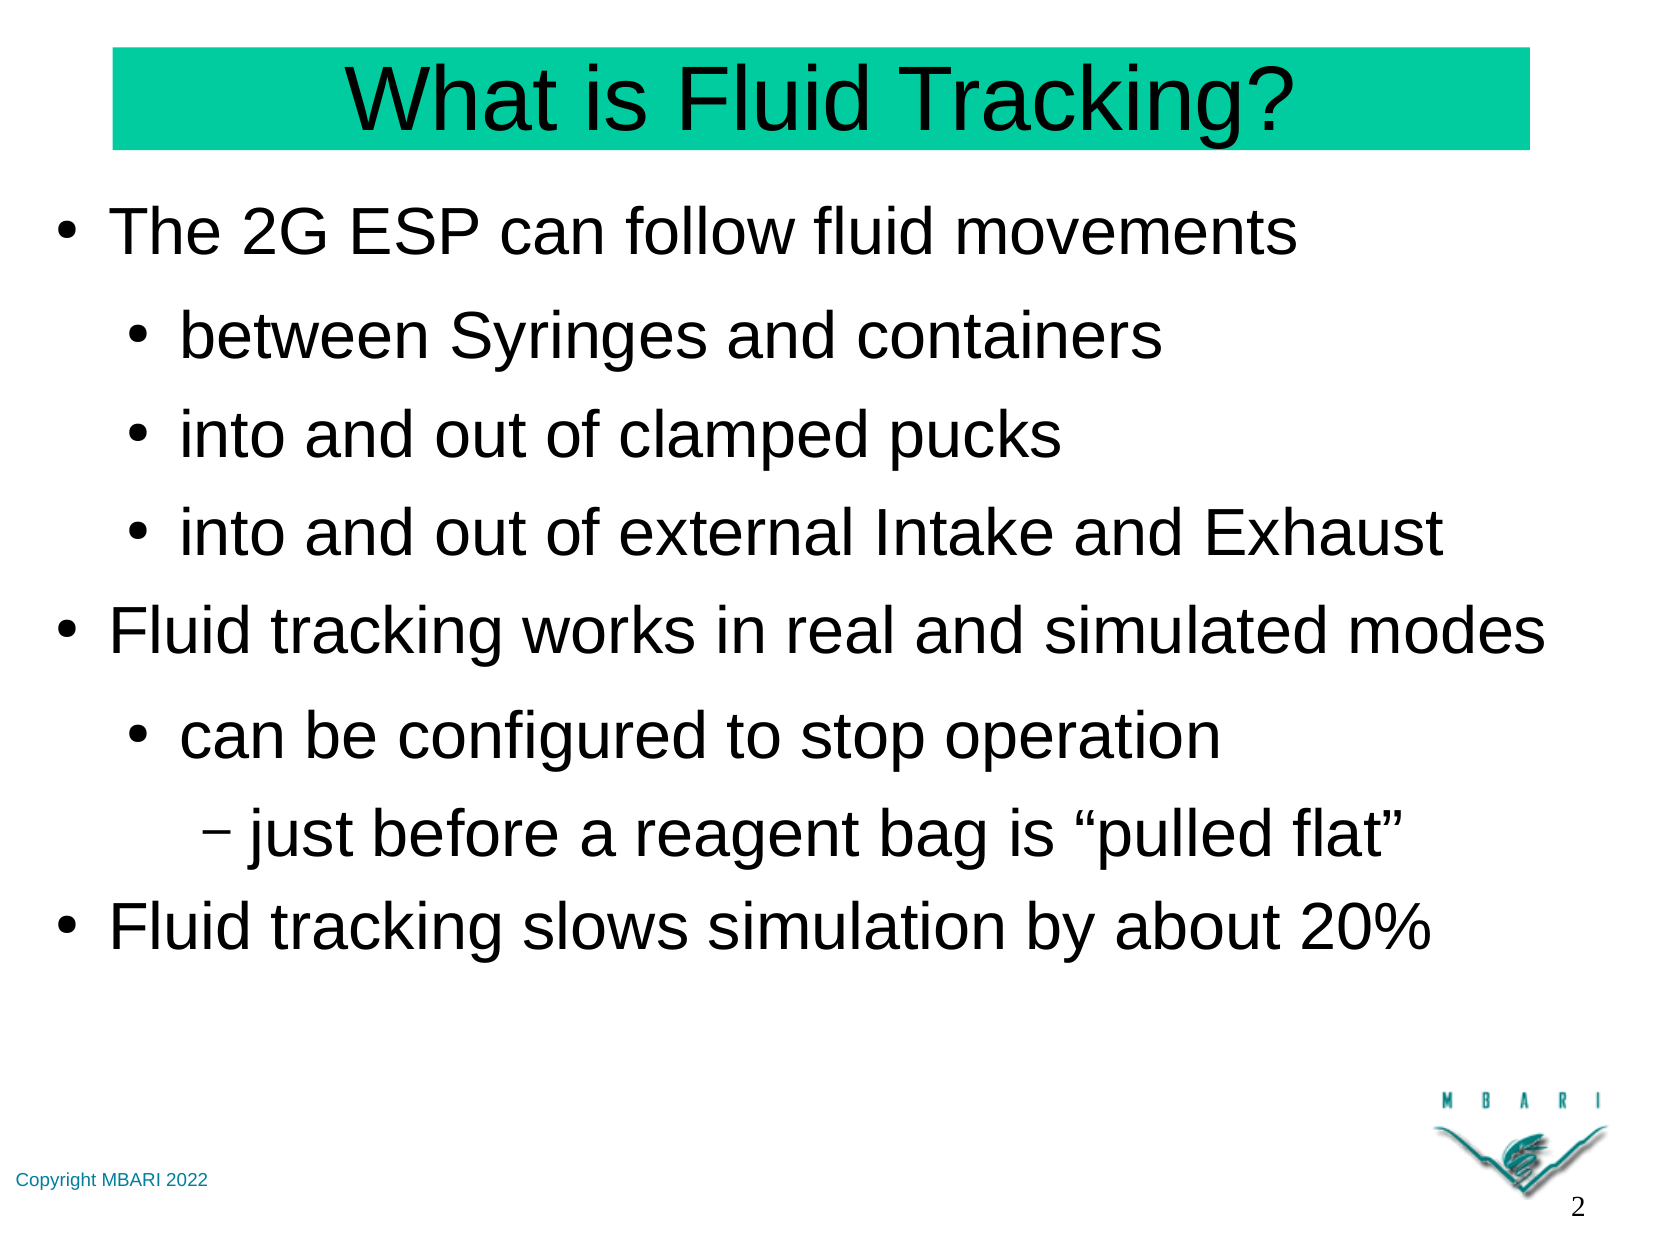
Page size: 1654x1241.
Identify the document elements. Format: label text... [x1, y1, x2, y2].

title What is Fluid Tracking? [112, 47, 1530, 151]
picture [1426, 1091, 1613, 1200]
list The 2G ESP can follow fluid movements between Syringes and containers into and out of clamped pucks into and out of external Intake and Exhaust Fluid tracking works in real and simulated modes can be configured to stop operation just before a reagent bag is “pulled flat” Fluid tracking slows simulation by about 20% [37, 194, 1613, 1088]
